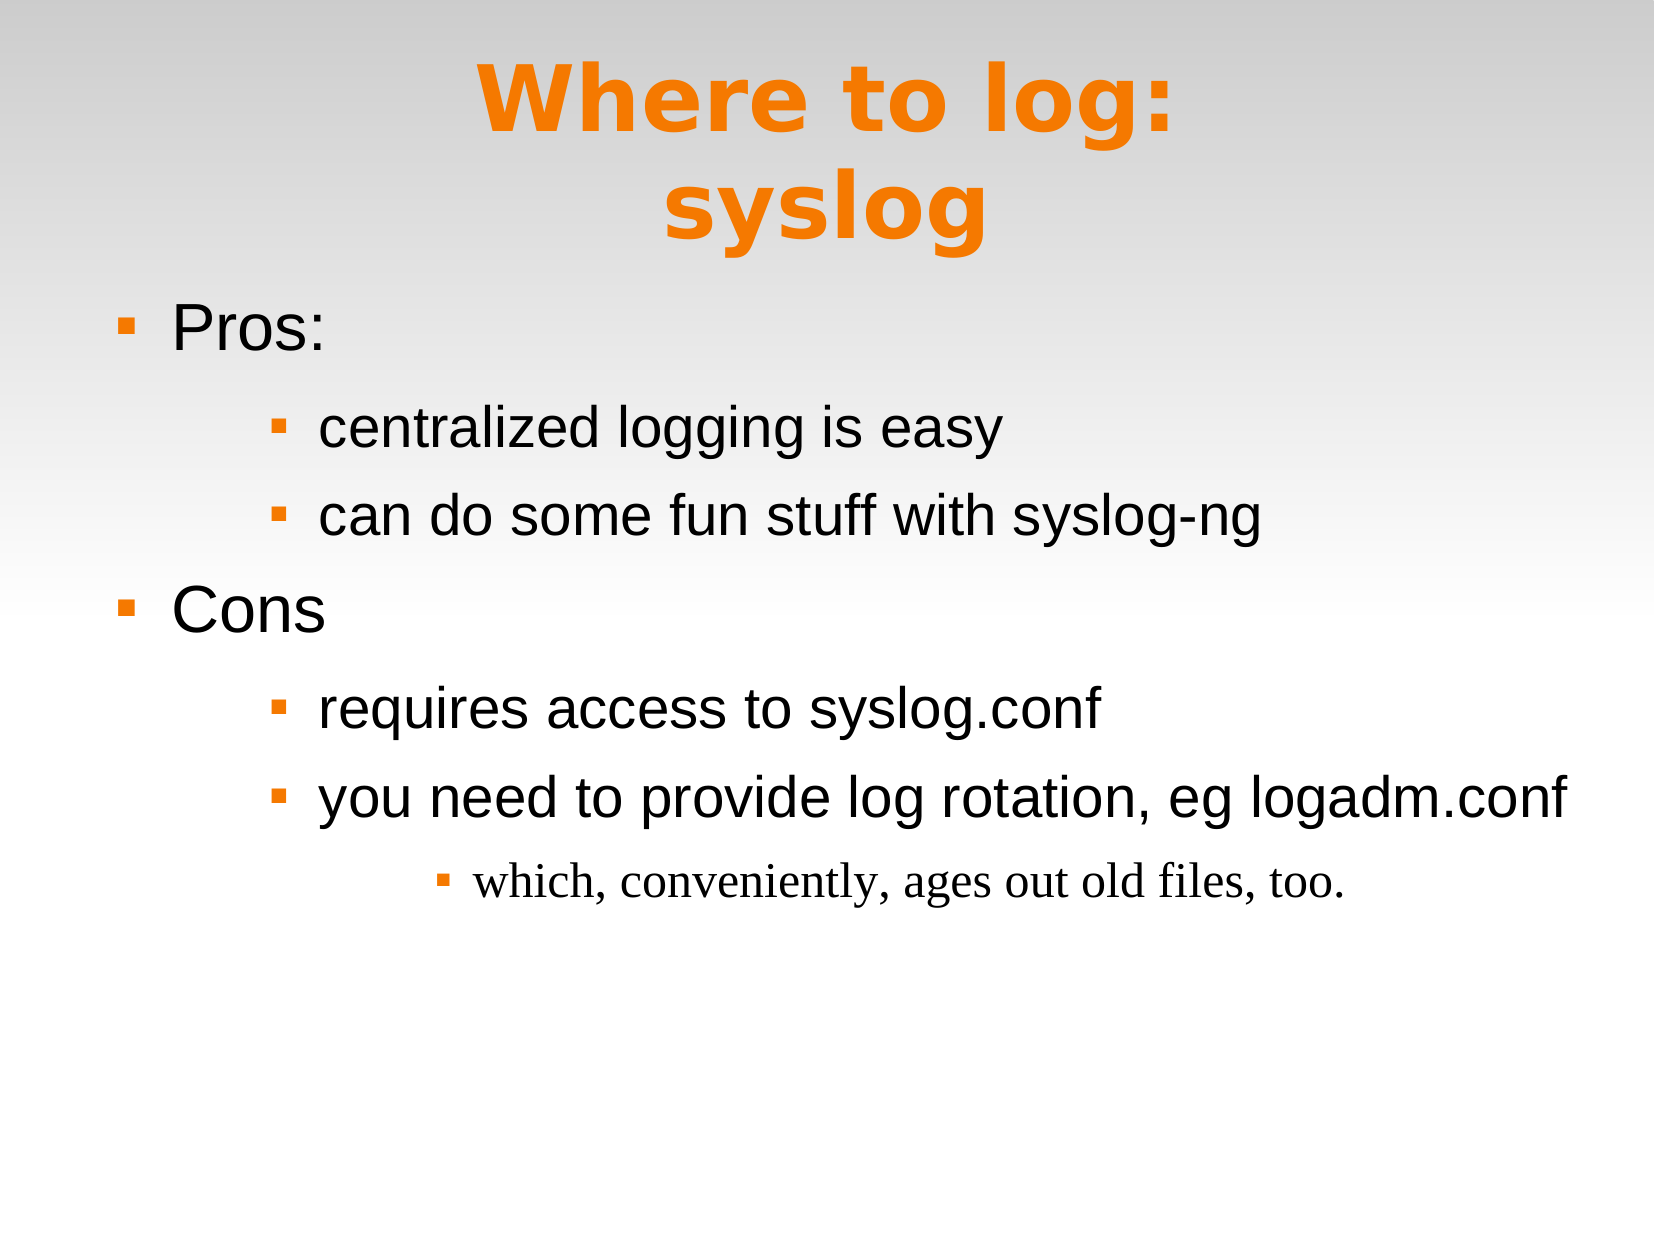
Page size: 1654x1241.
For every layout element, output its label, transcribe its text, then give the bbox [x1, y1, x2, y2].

list Pros: centralized logging is easy can do some fun stuff with syslog-ng Cons requires access to syslog.conf you need to provide log rotation, eg logadm.conf which, conveniently, ages out old files, too. [82, 290, 1571, 1109]
title Where to log: syslog [82, 45, 1571, 261]
